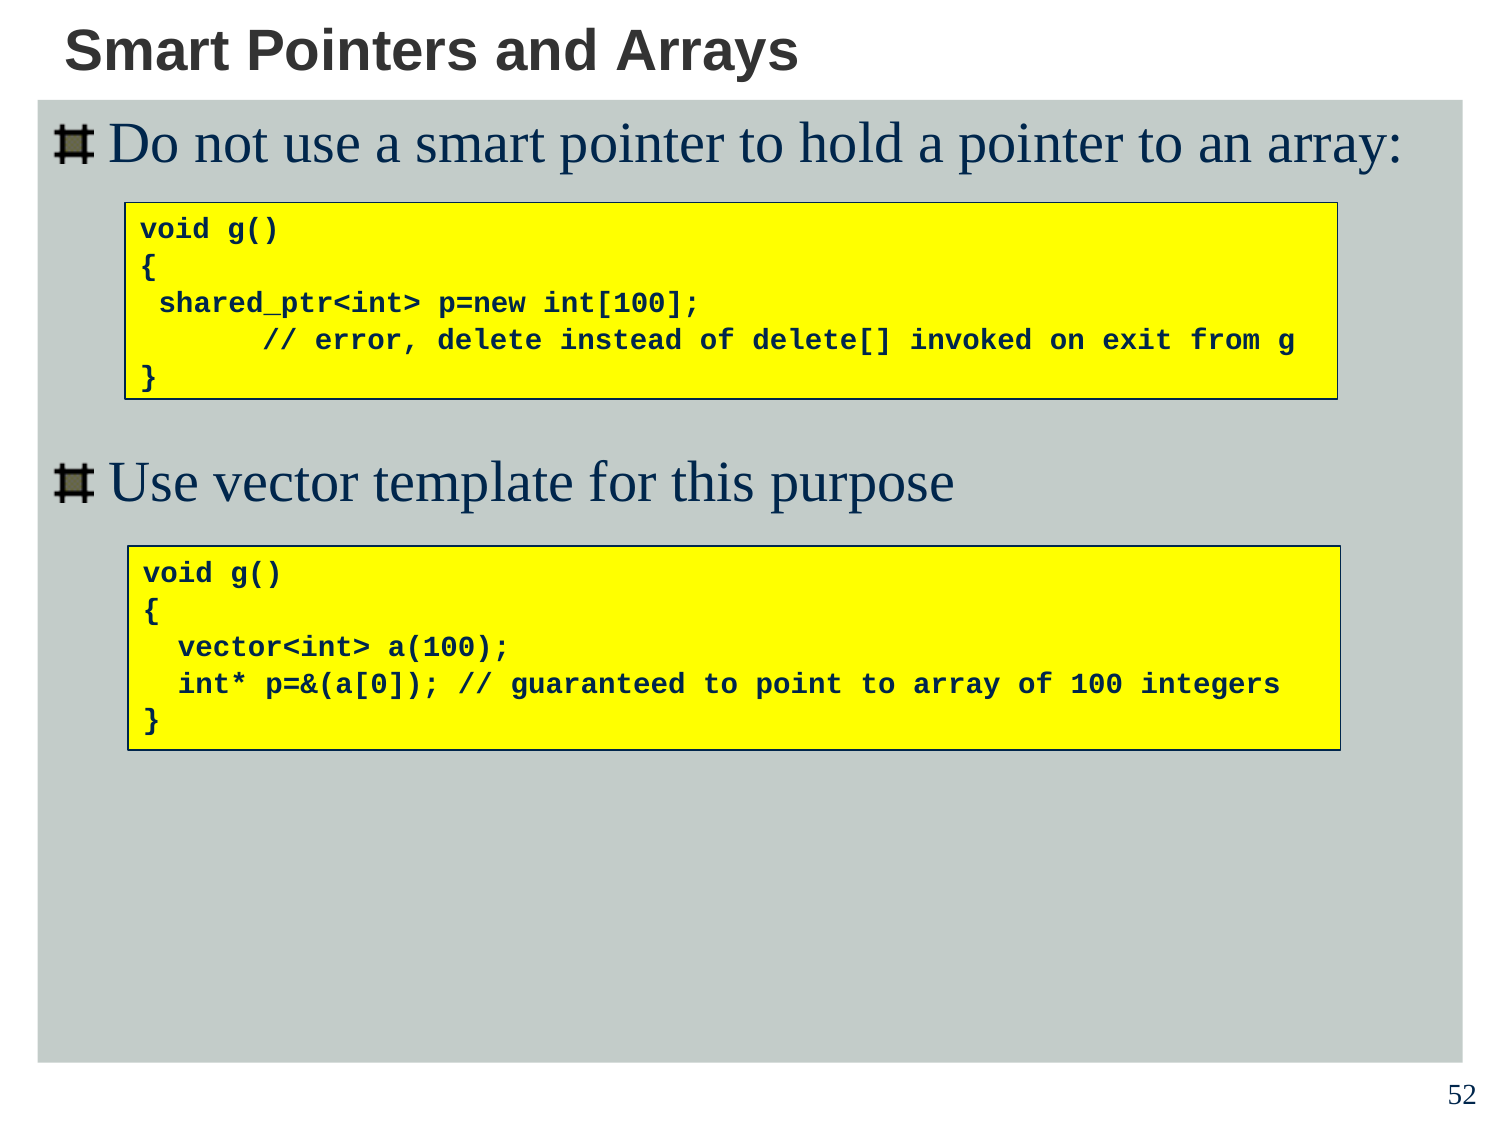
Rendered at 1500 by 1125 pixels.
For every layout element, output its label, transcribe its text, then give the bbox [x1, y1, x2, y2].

text_box [128, 746, 1341, 751]
text_box void g() { shared_ptr<int> p=new int[100]; // error, delete instead of delete[] invoked on exit from g } [125, 202, 1338, 437]
text_box void g() { vector<int> a(100); int* p=&(a[0]); // guaranteed to point to array of 100 integers } [128, 546, 1341, 746]
list Do not use a smart pointer to hold a pointer to an array: Use vector template for this purpose [37, 99, 1463, 1063]
title Smart Pointers and Arrays [50, 0, 1450, 91]
